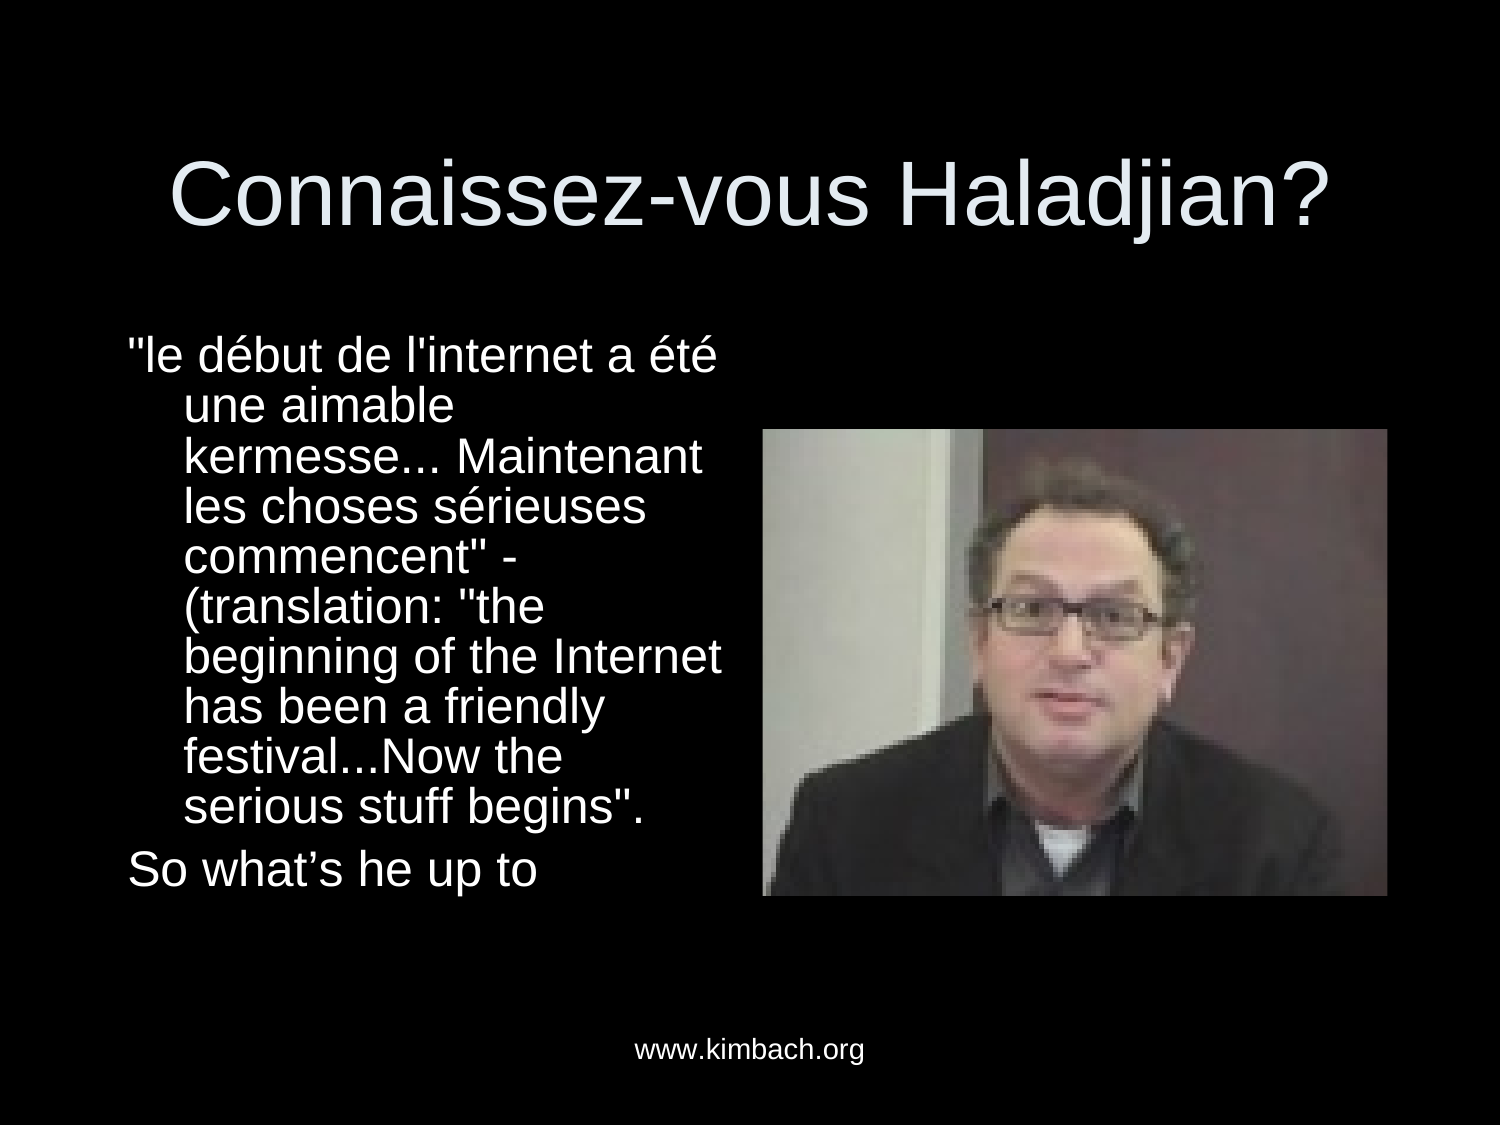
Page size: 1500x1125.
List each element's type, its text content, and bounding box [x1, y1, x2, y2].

list "le début de l'internet a été une aimable kermesse... Maintenant les choses sérieuses commencent" - (translation: "the beginning of the Internet has been a friendly festival...Now the serious stuff begins". So what’s he up to [112, 324, 738, 1001]
title Connaissez-vous Haladjian? [112, 99, 1388, 288]
picture [762, 429, 1388, 896]
